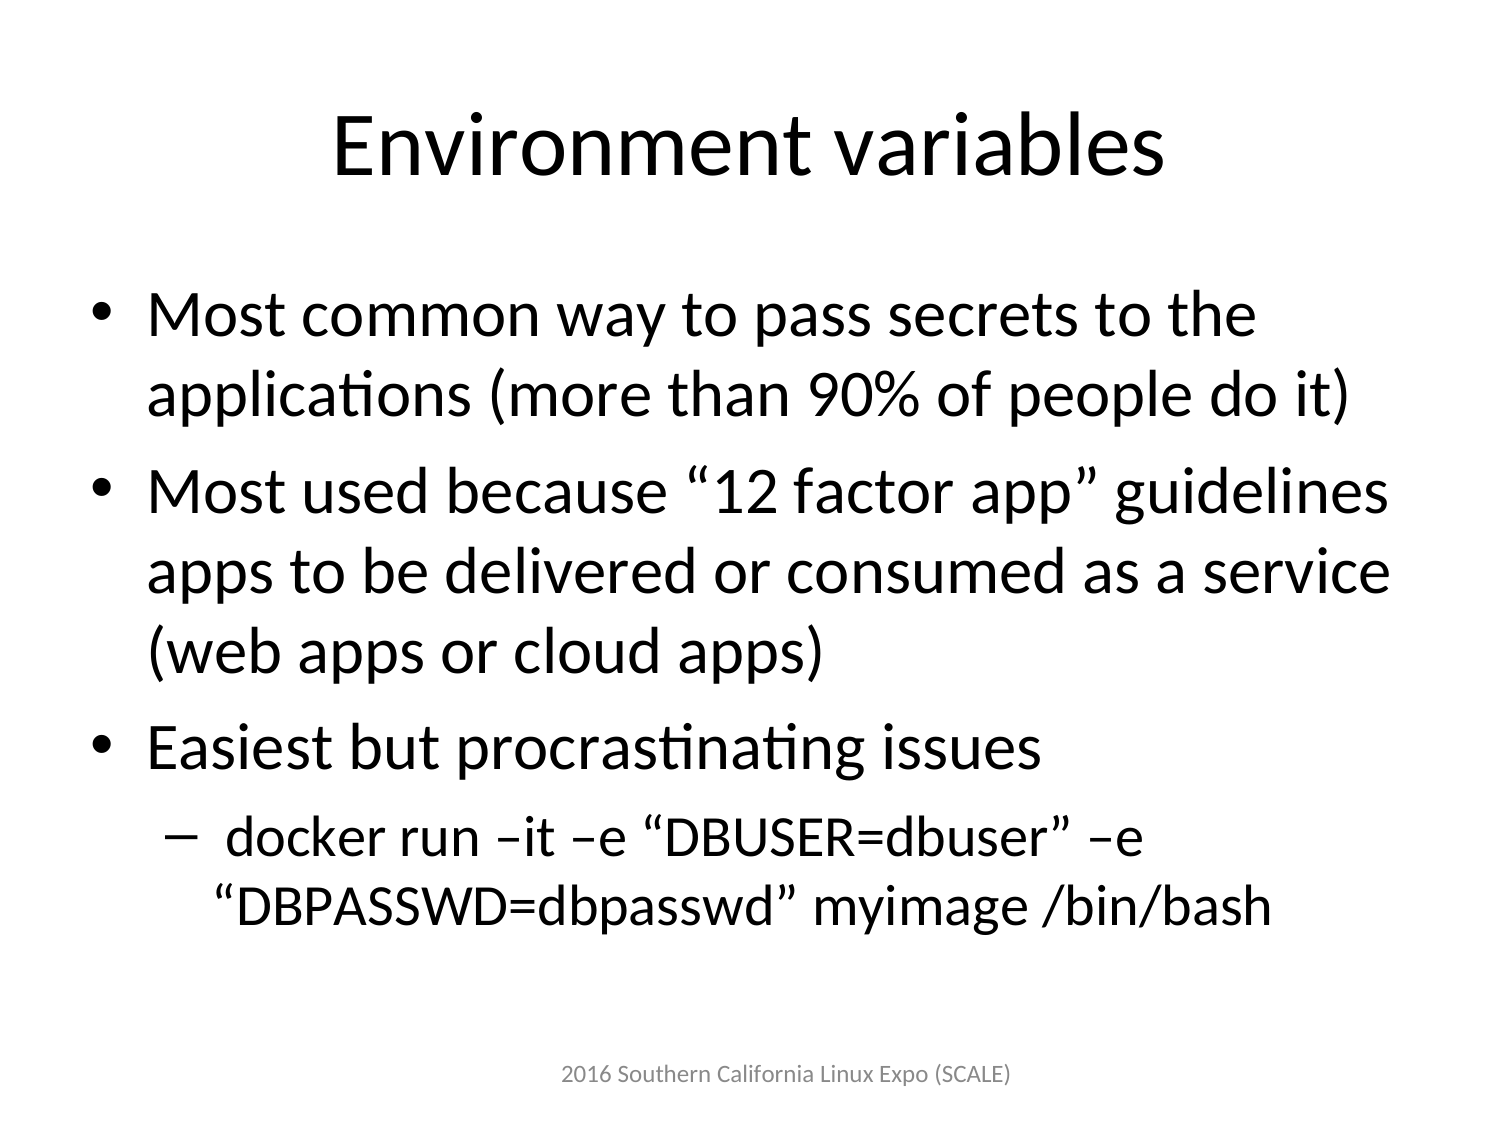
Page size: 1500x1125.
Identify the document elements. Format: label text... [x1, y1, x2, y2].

list Most common way to pass secrets to the applications (more than 90% of people do it) Most used because “12 factor app” guidelines apps to be delivered or consumed as a service (web apps or cloud apps) Easiest but procrastinating issues docker run –it –e “DBUSER=dbuser” –e “DBPASSWD=dbpasswd” myimage /bin/bash [75, 262, 1426, 1005]
text_box 2016 Southern California Linux Expo (SCALE) [512, 1042, 1067, 1103]
title Environment variables [75, 45, 1426, 233]
